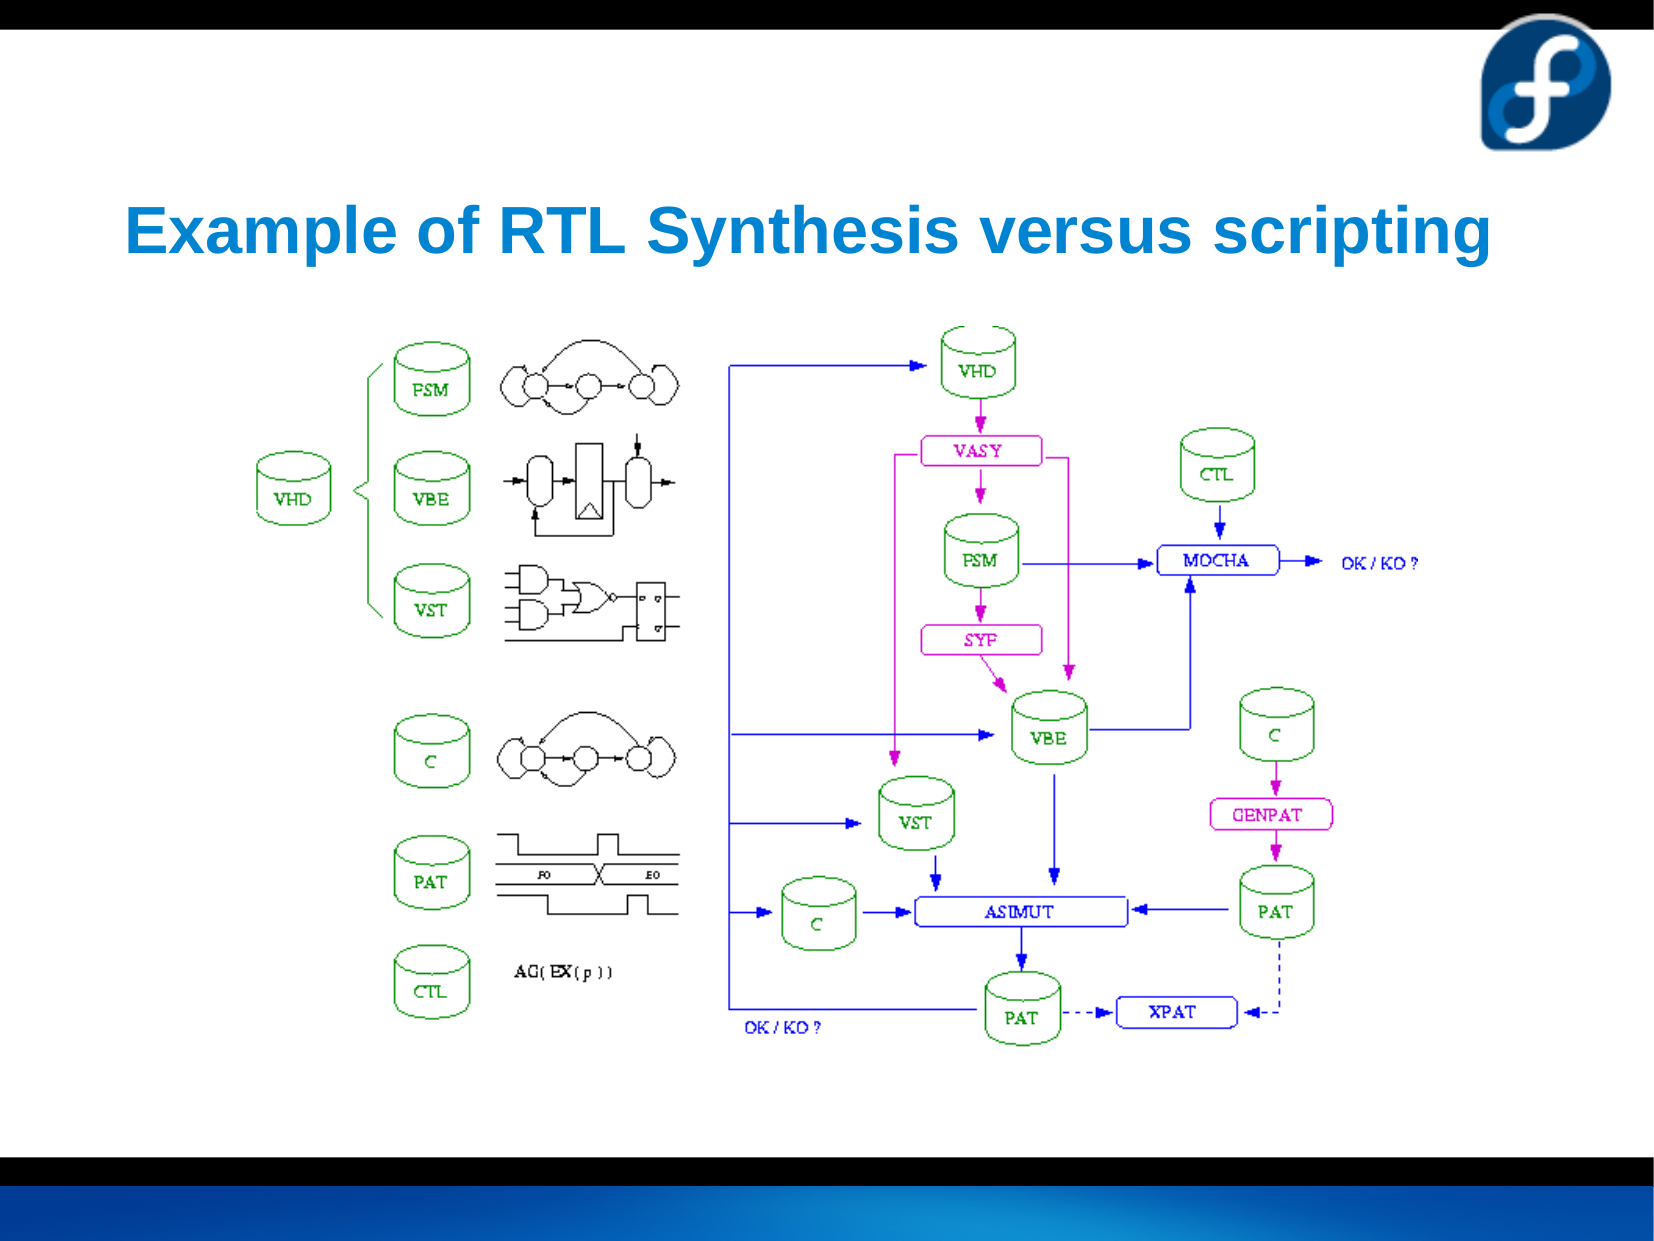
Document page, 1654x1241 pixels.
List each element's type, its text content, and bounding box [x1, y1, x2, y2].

text_box Example of RTL Synthesis versus scripting [109, 185, 1514, 276]
picture [838, 12, 1622, 254]
picture [255, 326, 1418, 1048]
picture [0, 1186, 1654, 1241]
